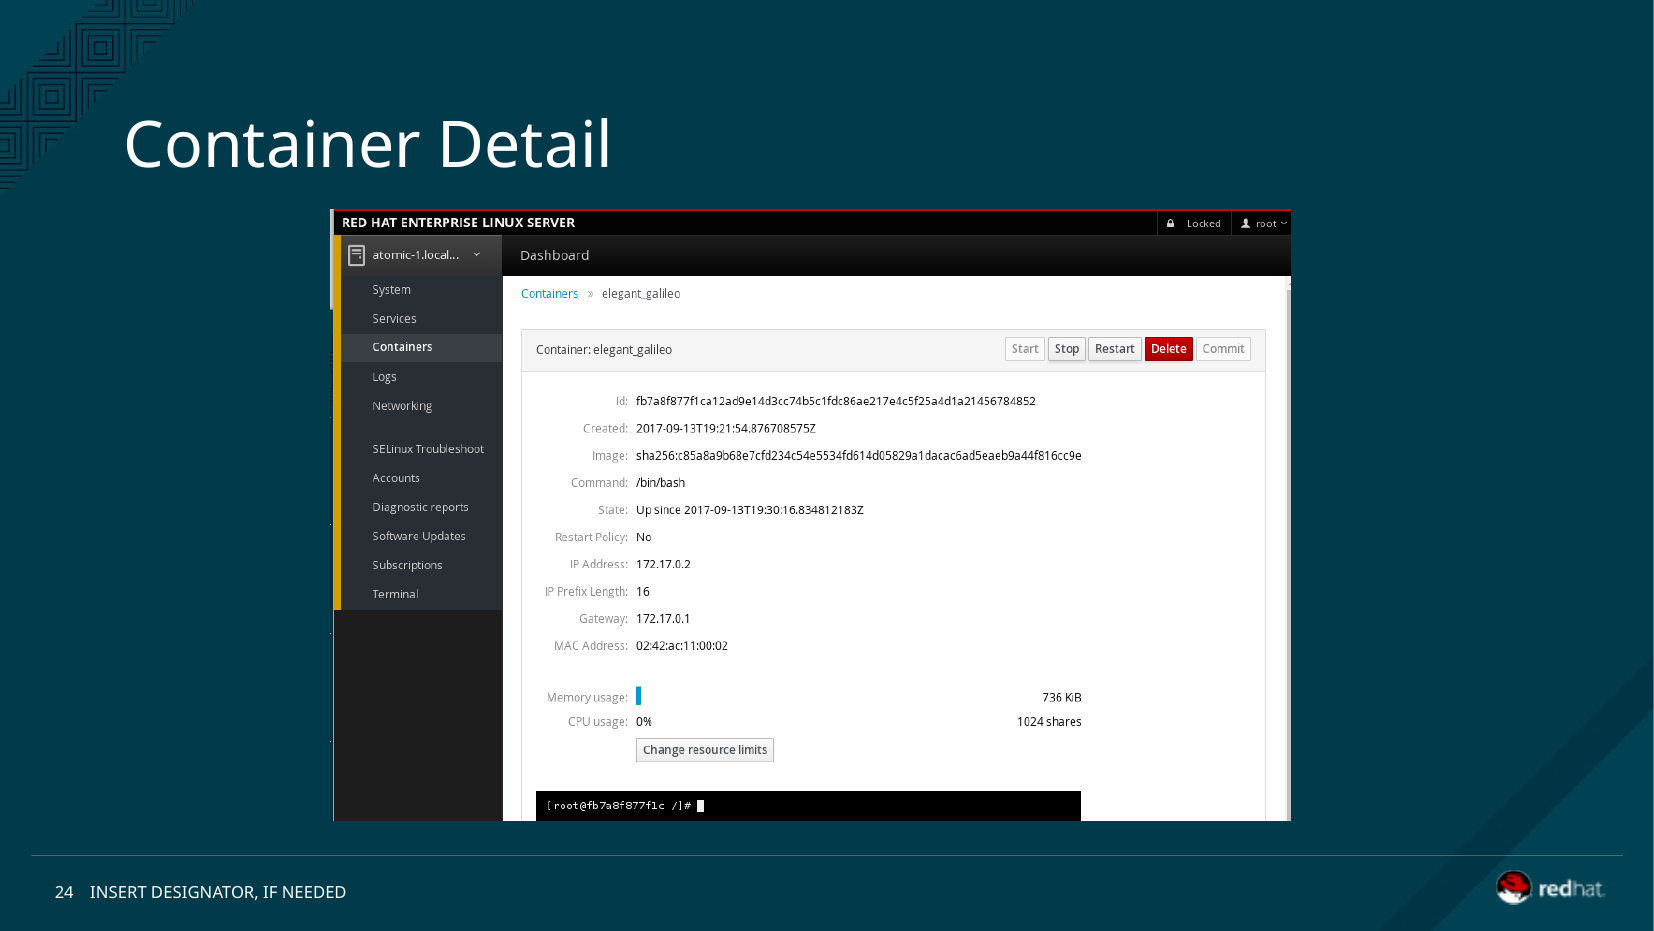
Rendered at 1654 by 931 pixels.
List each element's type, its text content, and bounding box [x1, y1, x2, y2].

picture [331, 210, 1290, 820]
title Container Detail [124, 0, 1530, 187]
picture [1497, 871, 1532, 904]
picture [1540, 879, 1605, 897]
picture [70, 33, 74, 61]
